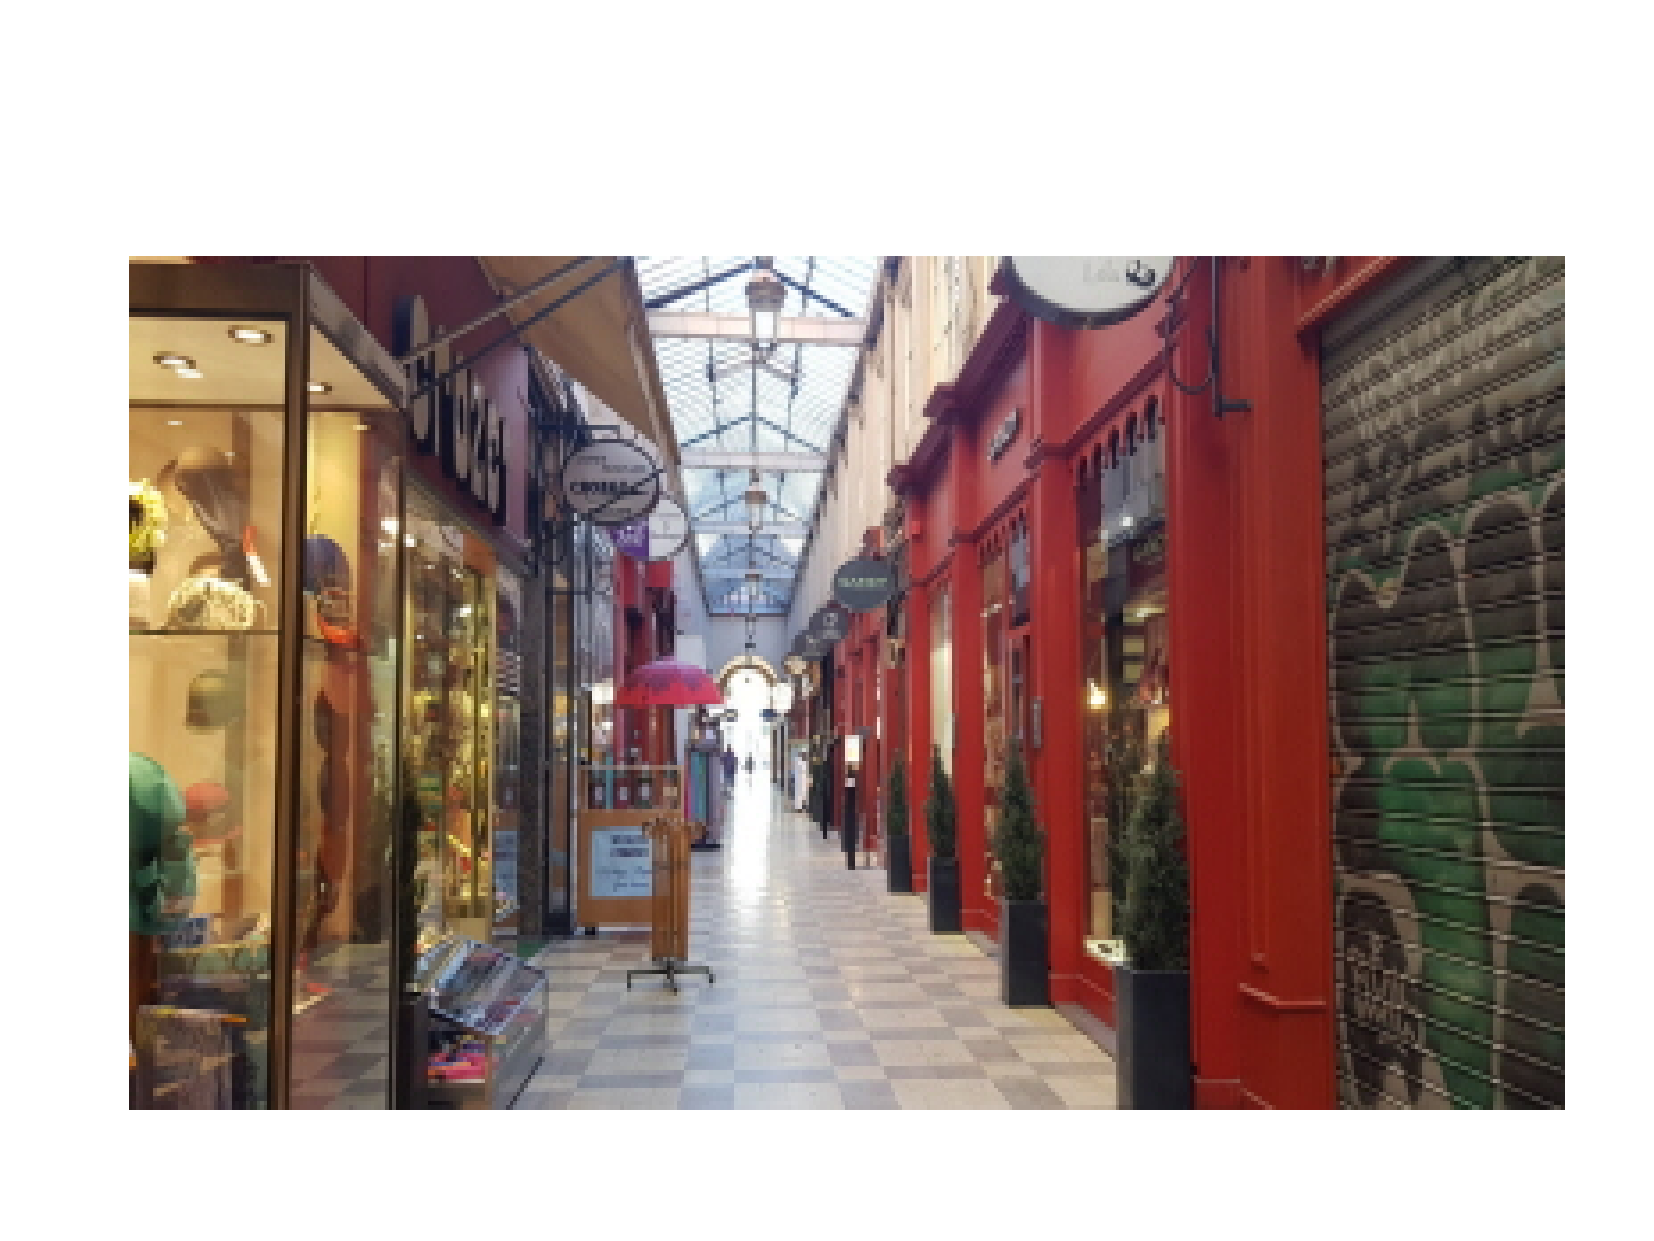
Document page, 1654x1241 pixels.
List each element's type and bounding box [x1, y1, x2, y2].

picture [129, 256, 1565, 1110]
